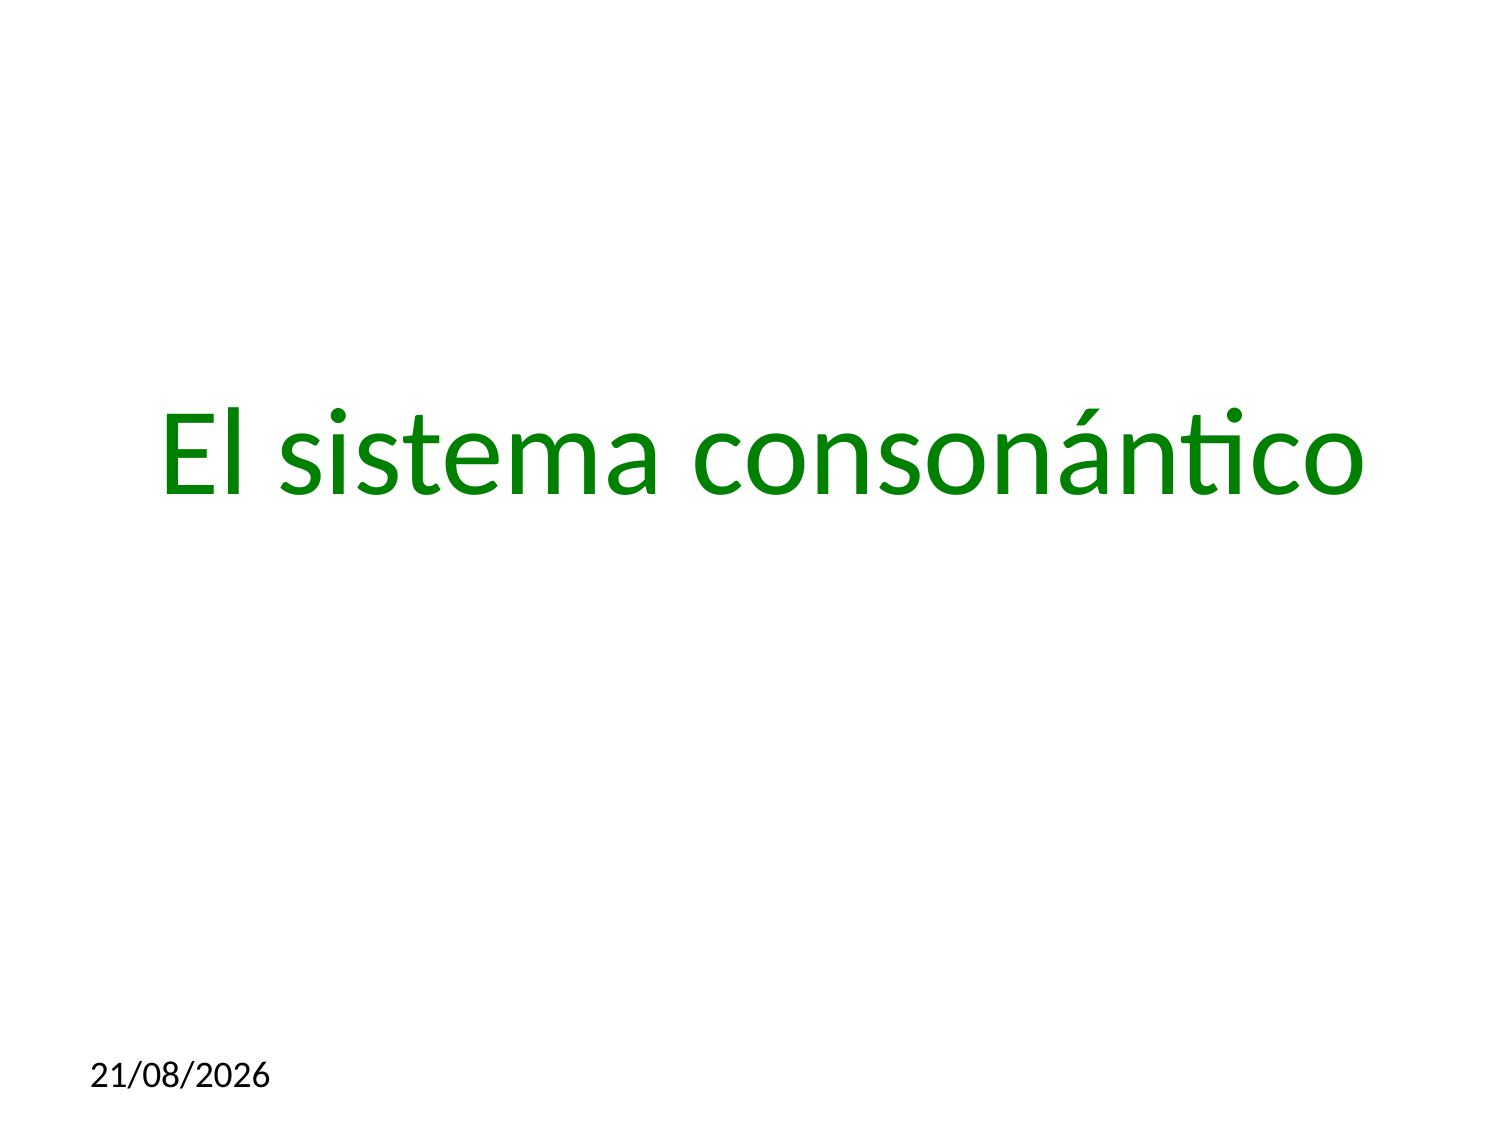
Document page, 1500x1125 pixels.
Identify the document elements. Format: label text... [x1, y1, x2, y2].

title El sistema consonántico [88, 361, 1439, 550]
